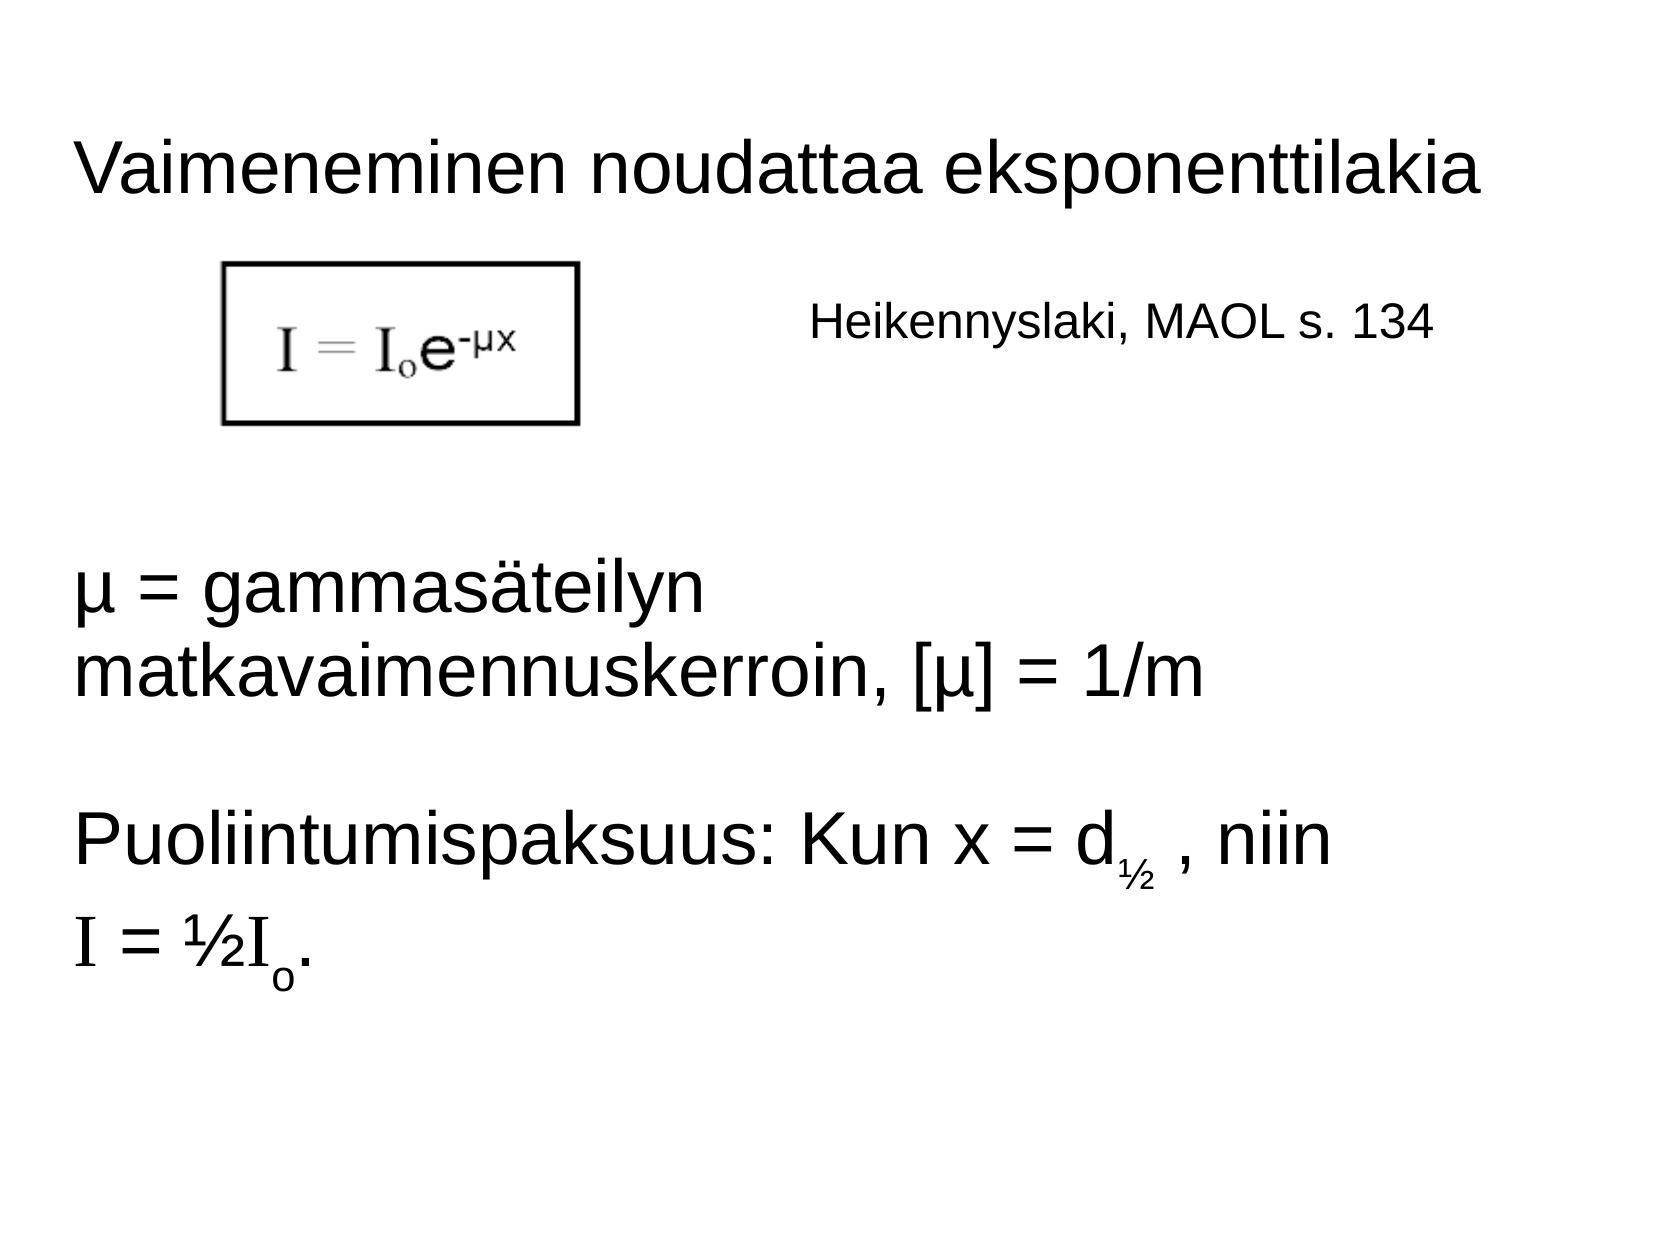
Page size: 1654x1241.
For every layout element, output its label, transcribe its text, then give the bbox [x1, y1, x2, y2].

text_box Vaimeneminen noudattaa eksponenttilakia Heikennyslaki, MAOL s. 134 µ = gammasäteilyn matkavaimennuskerroin, [µ] = 1/m Puoliintumispaksuus: Kun x = d½ , niin I = ½Io. [59, 118, 1560, 1218]
picture [208, 228, 600, 445]
